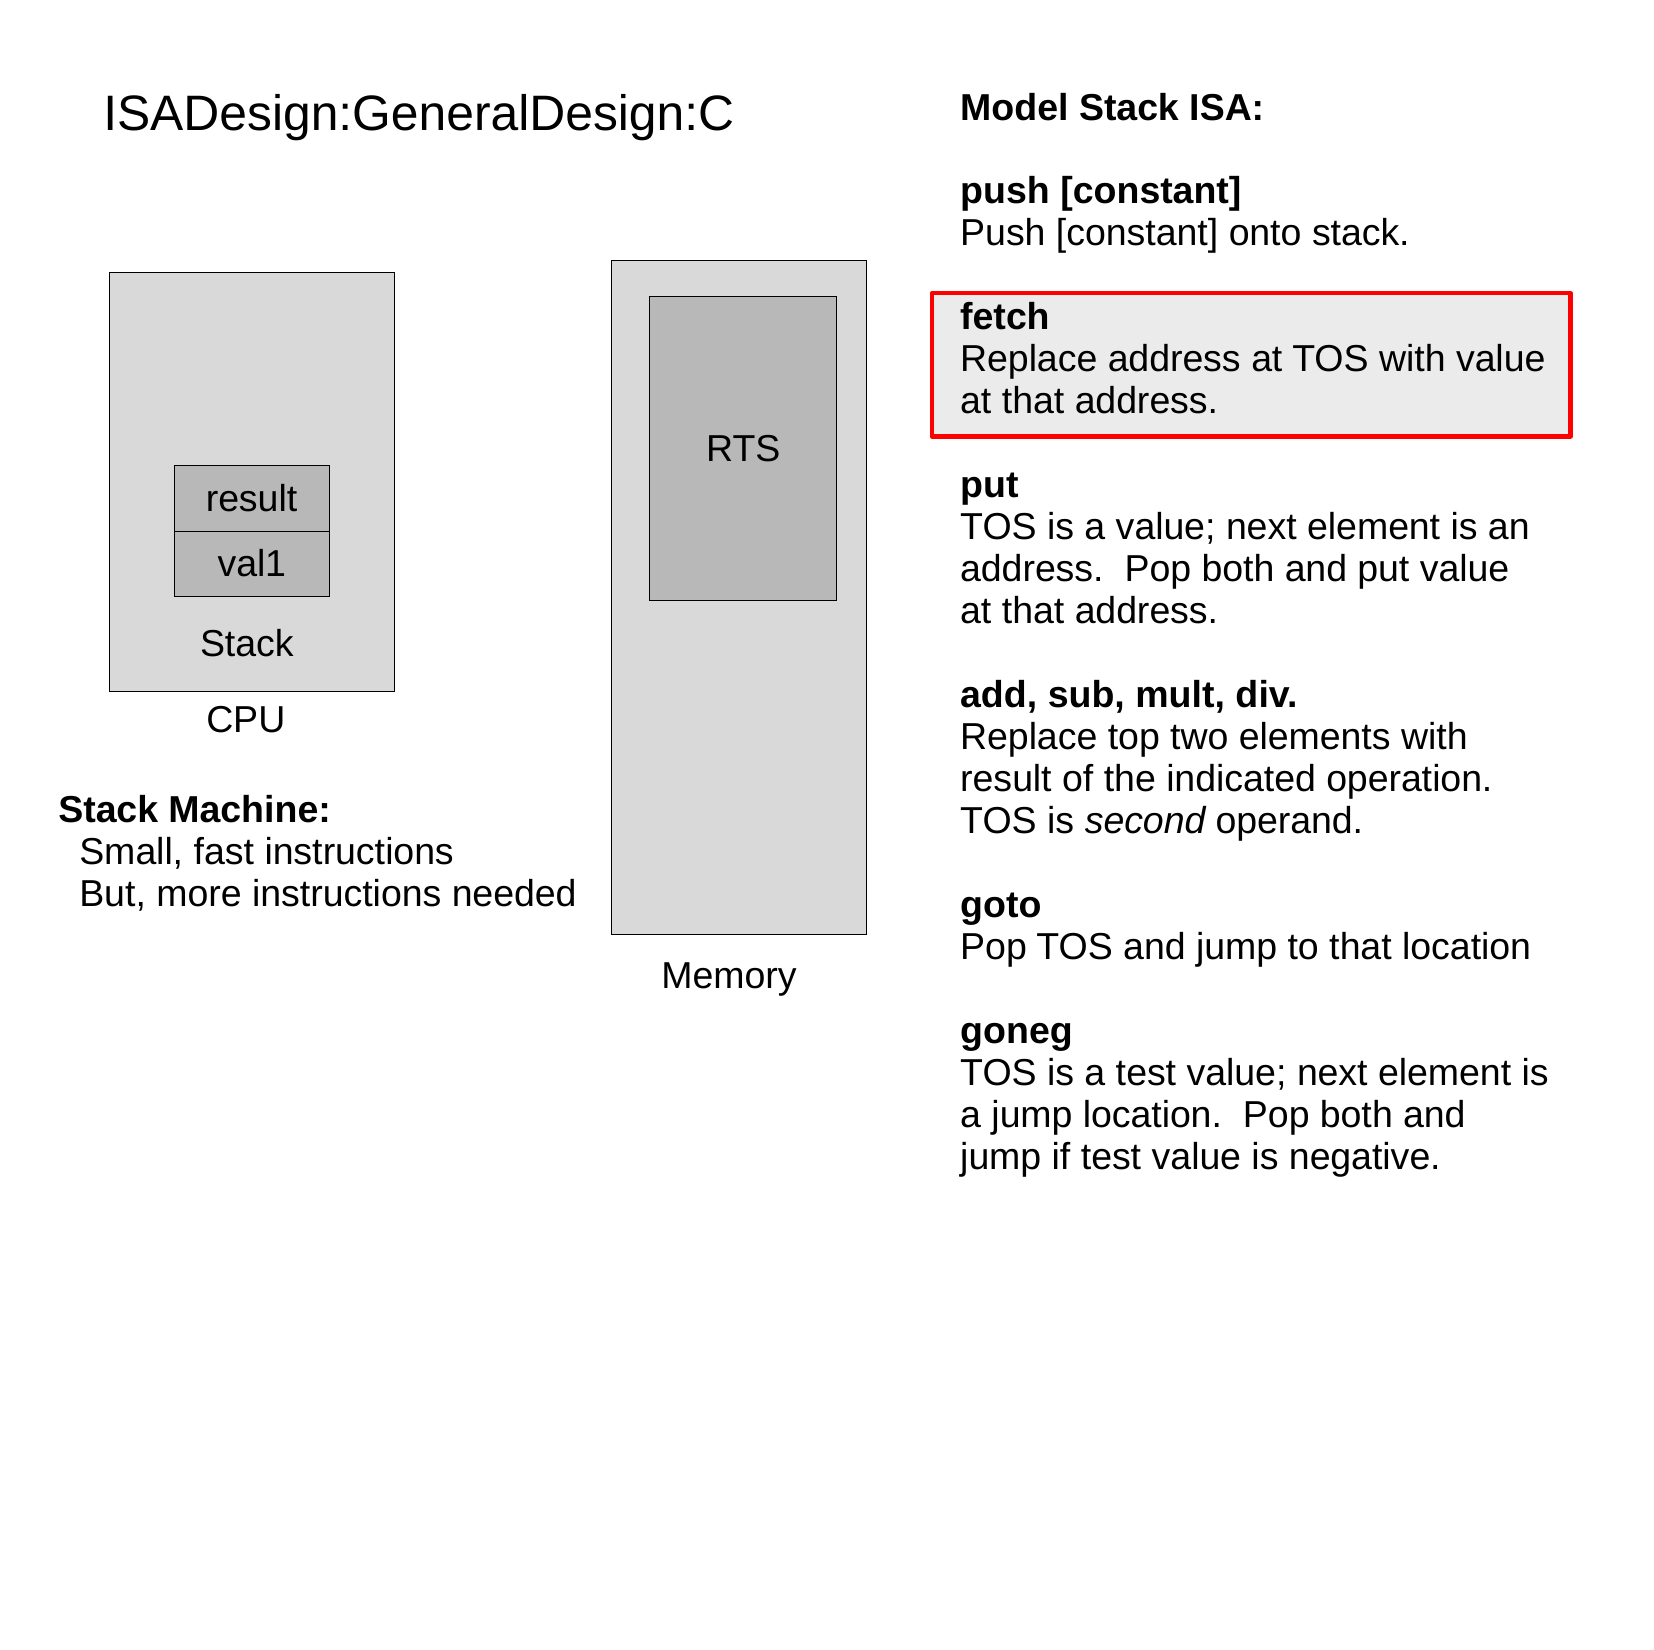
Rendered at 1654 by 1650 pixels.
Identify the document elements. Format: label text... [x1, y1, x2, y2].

text_box val1 [174, 532, 330, 597]
text_box [931, 293, 1571, 437]
text_box Stack [185, 615, 309, 673]
text_box result [174, 465, 330, 532]
text_box [109, 272, 395, 692]
text_box Model Stack ISA: push [constant] Push [constant] onto stack. fetch Replace address at TOS with value at that address. put TOS is a value; next element is an address. Pop both and put value at that address. add, sub, mult, div. Replace top two elements with result of the indicated operation. TOS is second operand. goto Pop TOS and jump to that location goneg TOS is a test value; next element is a jump location. Pop both and jump if test value is negative. [945, 437, 1571, 1288]
text_box Memory [646, 946, 812, 1004]
text_box RTS [649, 296, 837, 601]
text_box Model Stack ISA: push [constant] Push [constant] onto stack. fetch Replace address at TOS with value at that address. put TOS is a value; next element is an address. Pop both and put value at that address. add, sub, mult, div. Replace top two elements with result of the indicated operation. TOS is second operand. goto Pop TOS and jump to that location goneg TOS is a test value; next element is a jump location. Pop both and jump if test value is negative. [945, 78, 1571, 293]
text_box CPU [191, 691, 301, 749]
text_box [611, 260, 867, 935]
text_box ISADesign:GeneralDesign:C [88, 78, 945, 166]
text_box Stack Machine: Small, fast instructions But, more instructions needed [43, 781, 592, 924]
